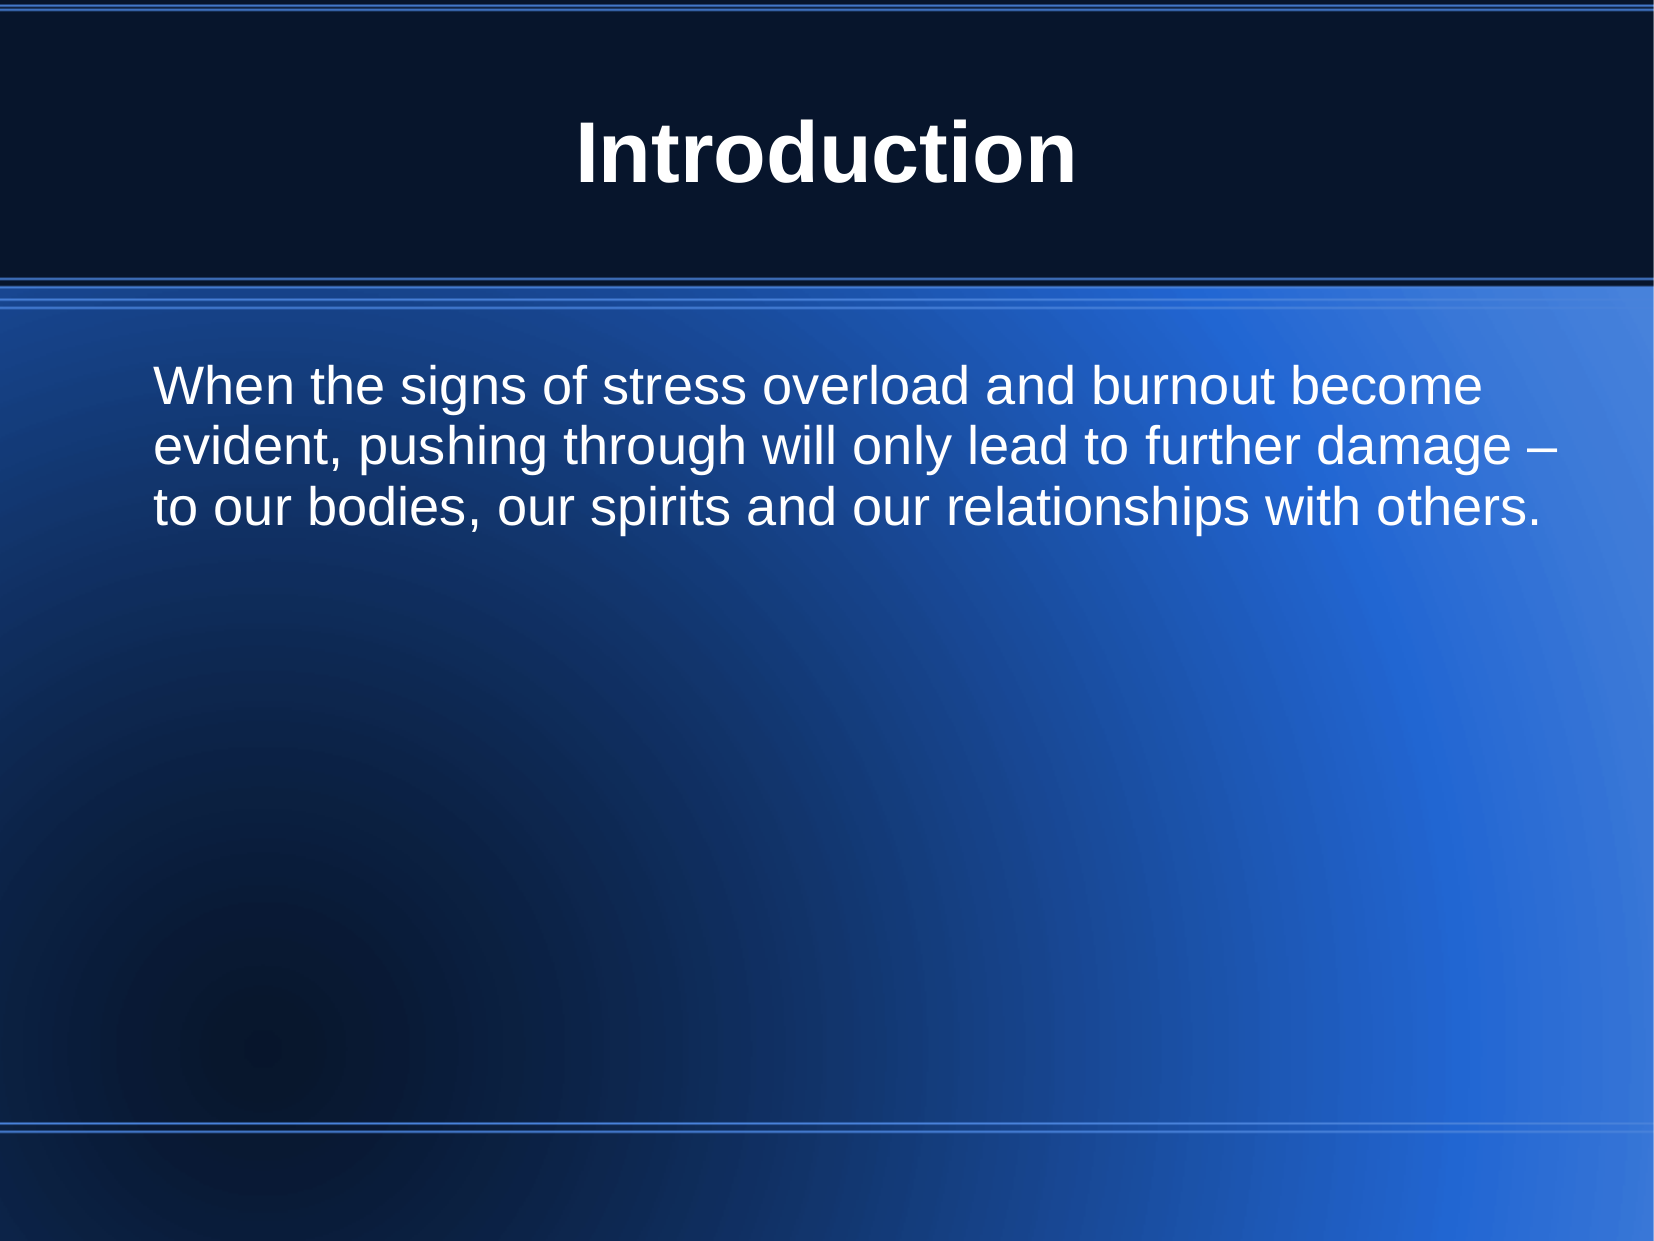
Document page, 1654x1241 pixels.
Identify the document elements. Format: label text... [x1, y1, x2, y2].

list When the signs of stress overload and burnout become evident, pushing through will only lead to further damage – to our bodies, our spirits and our relationships with others. [82, 355, 1571, 1058]
title Introduction [82, 49, 1571, 257]
picture [0, 0, 1654, 1241]
